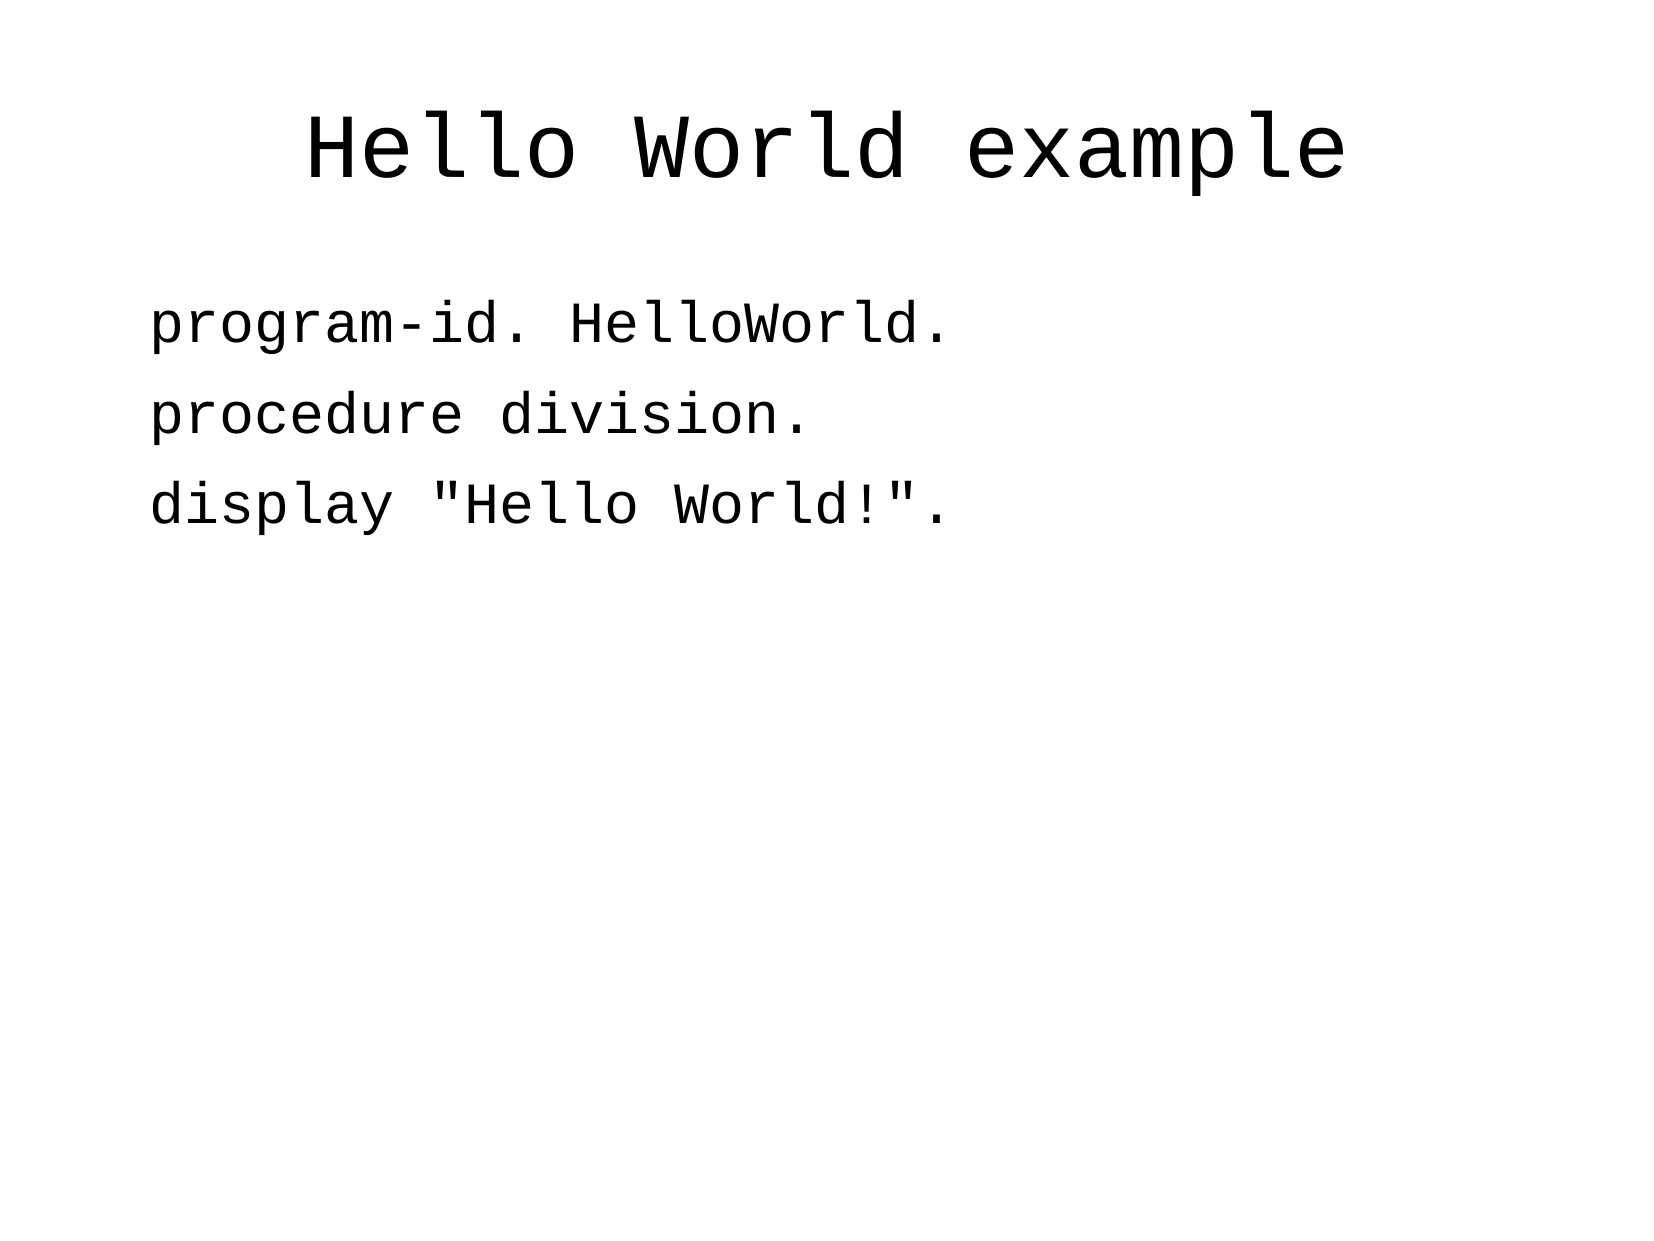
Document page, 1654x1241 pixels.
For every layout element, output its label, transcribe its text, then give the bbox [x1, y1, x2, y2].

text_box program-id. HelloWorld. procedure division. display "Hello World!". [135, 286, 1066, 609]
title Hello World example [82, 49, 1571, 257]
